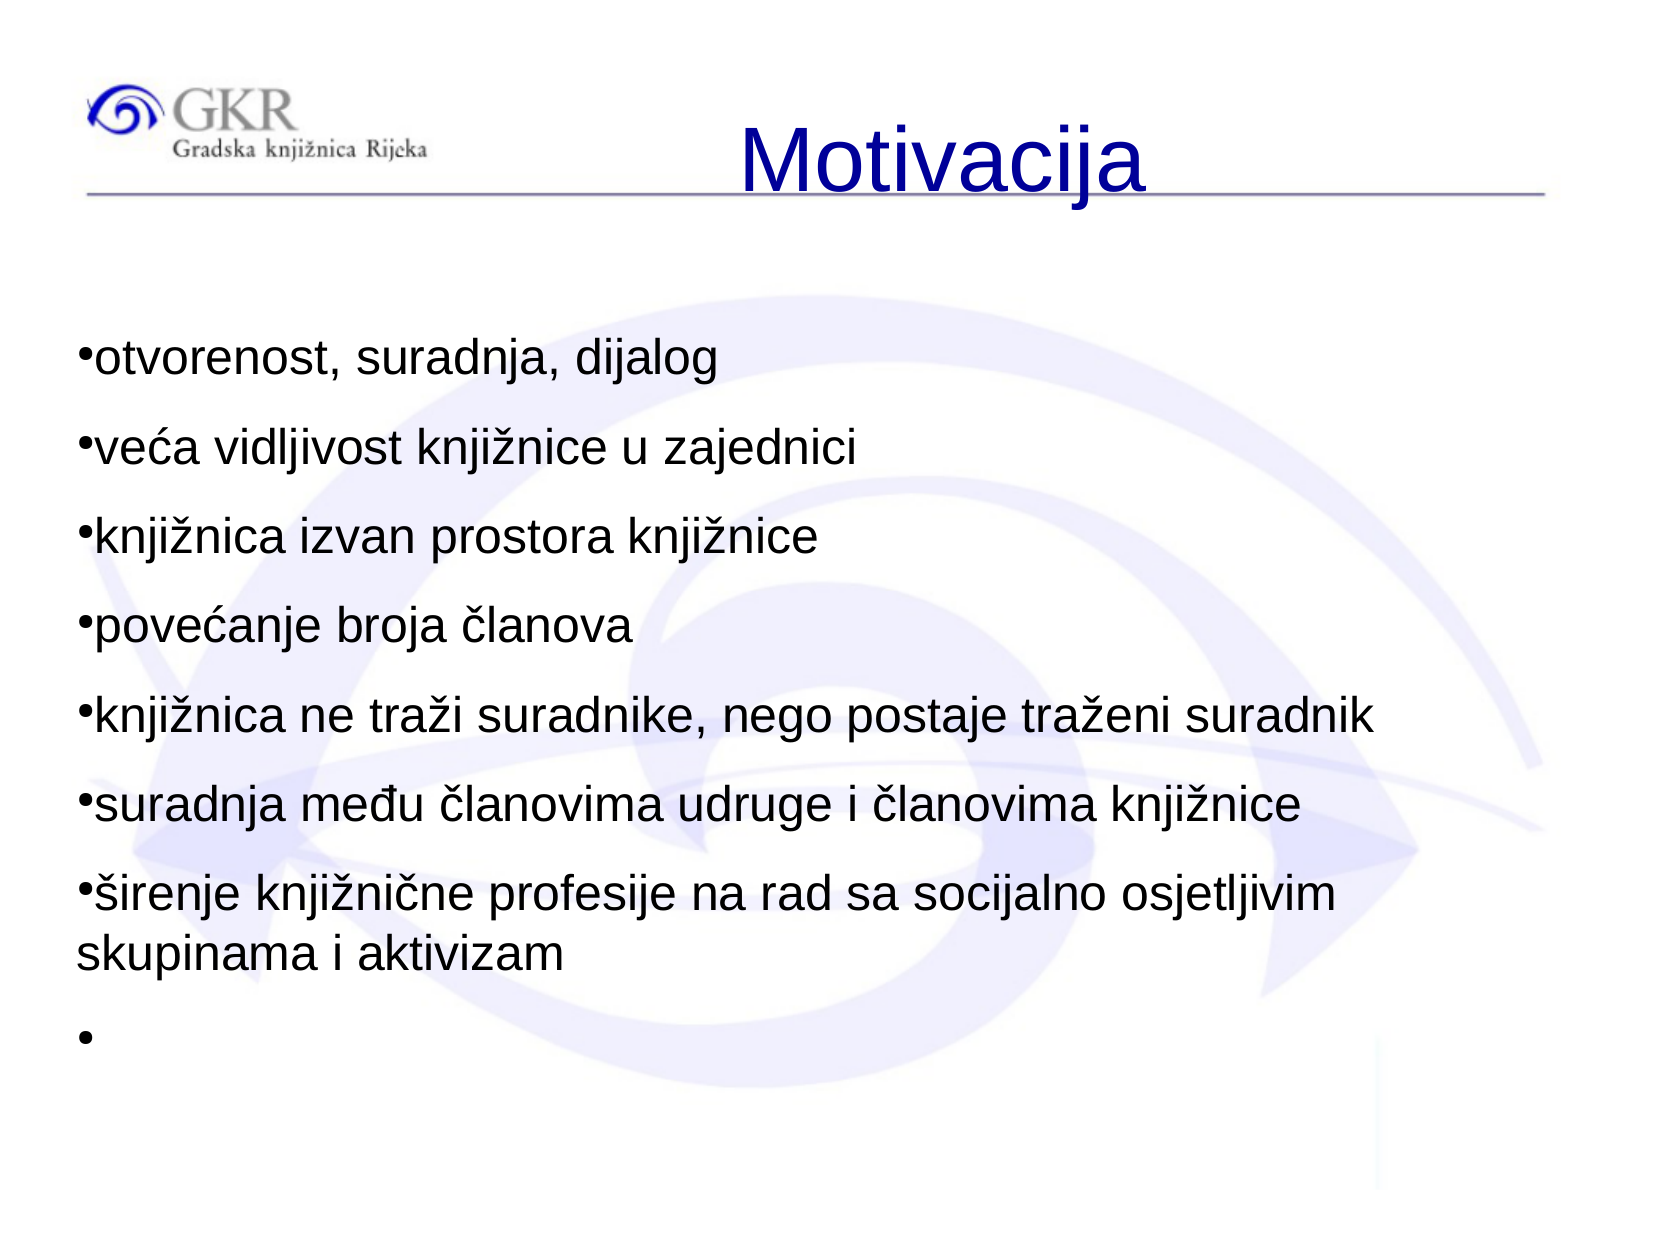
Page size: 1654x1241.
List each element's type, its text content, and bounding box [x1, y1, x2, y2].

list otvorenost, suradnja, dijalog veća vidljivost knjižnice u zajednici knjižnica izvan prostora knjižnice povećanje broja članova knjižnica ne traži suradnike, nego postaje traženi suradnik suradnja među članovima udruge i članovima knjižnice širenje knjižnične profesije na rad sa socijalno osjetljivim skupinama i aktivizam [76, 324, 1565, 1173]
text_box Motivacija [738, 73, 1536, 237]
picture [0, 33, 1653, 1204]
